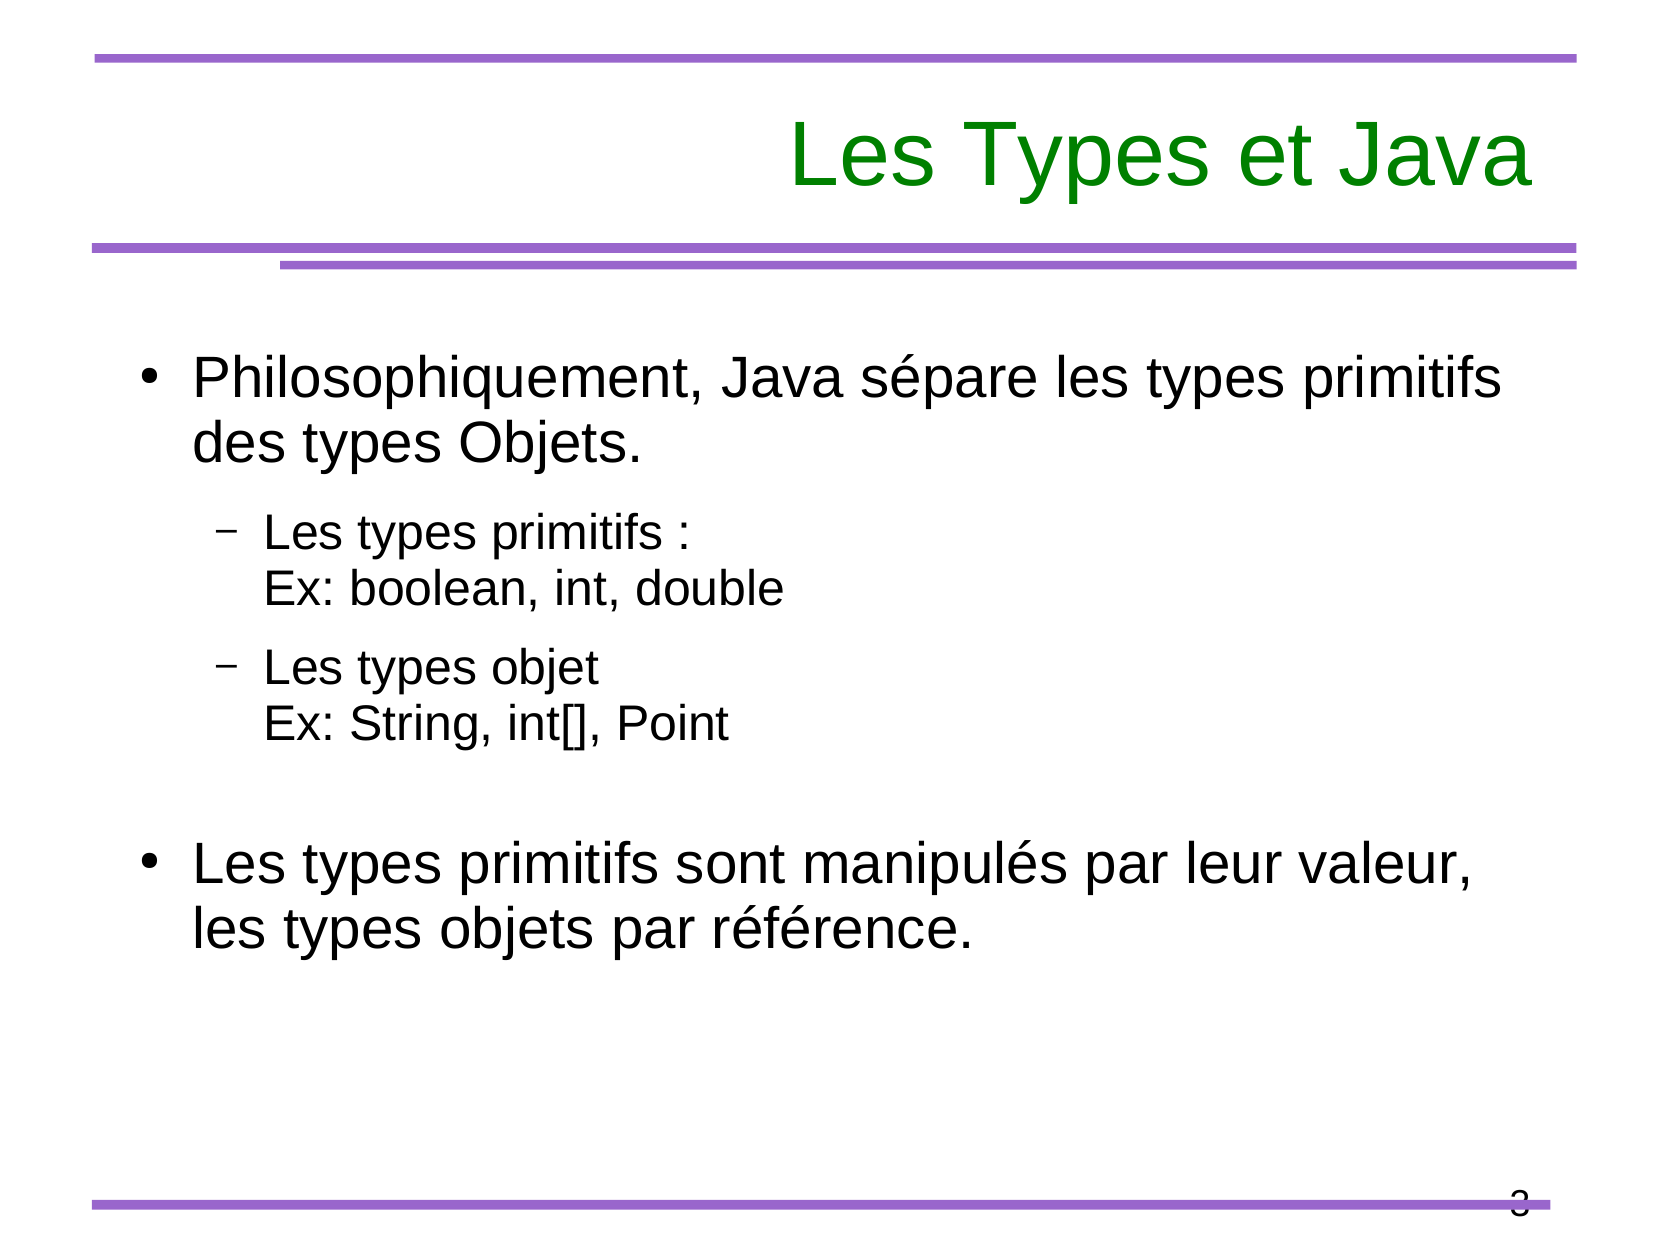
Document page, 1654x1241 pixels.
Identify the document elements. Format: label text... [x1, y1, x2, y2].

list Philosophiquement, Java sépare les types primitifs des types Objets. Les types primitifs : Ex: boolean, int, double Les types objet Ex: String, int[], Point Les types primitifs sont manipulés par leur valeur, les types objets par référence. [121, 344, 1534, 1133]
title Les Types et Java [121, 49, 1534, 257]
